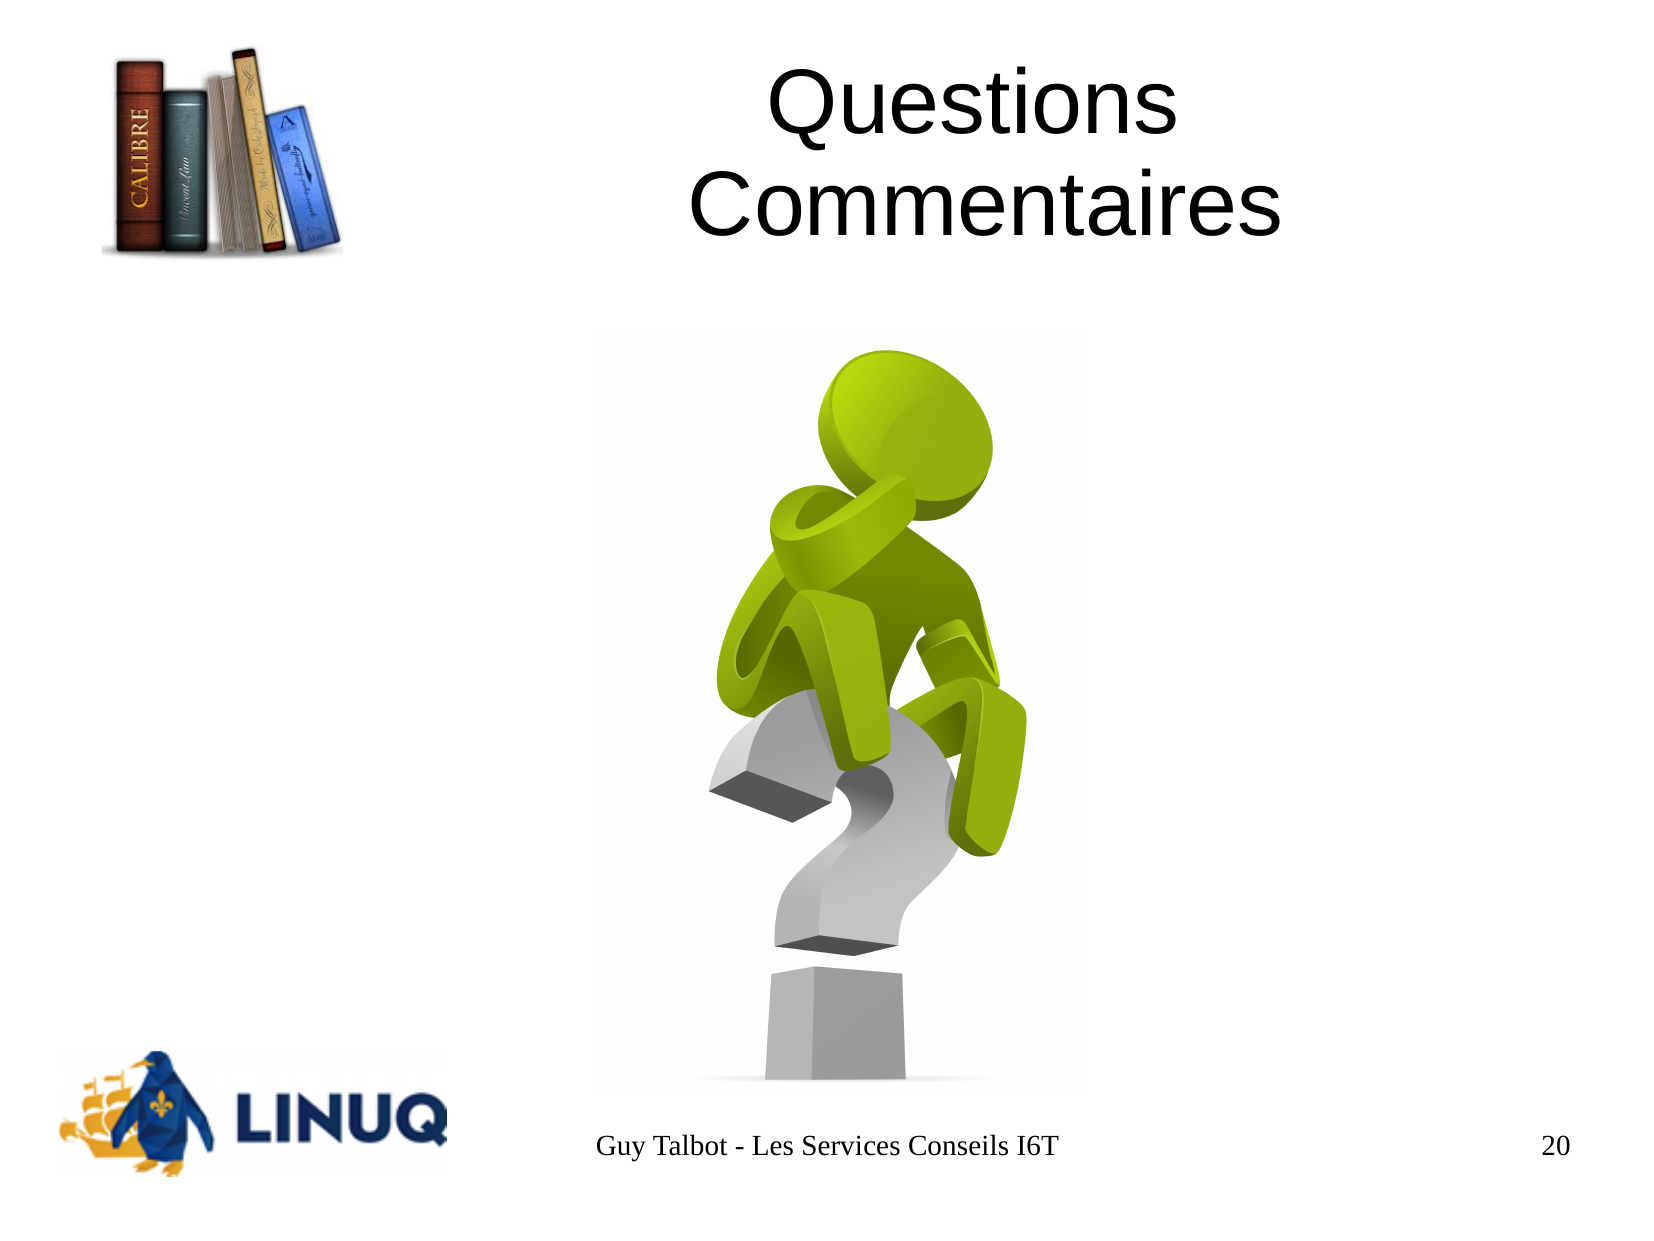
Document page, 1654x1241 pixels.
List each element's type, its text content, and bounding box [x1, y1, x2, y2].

title Questions Commentaires [401, 49, 1571, 257]
picture [102, 45, 343, 262]
picture [596, 330, 1087, 1097]
picture [59, 1051, 447, 1177]
